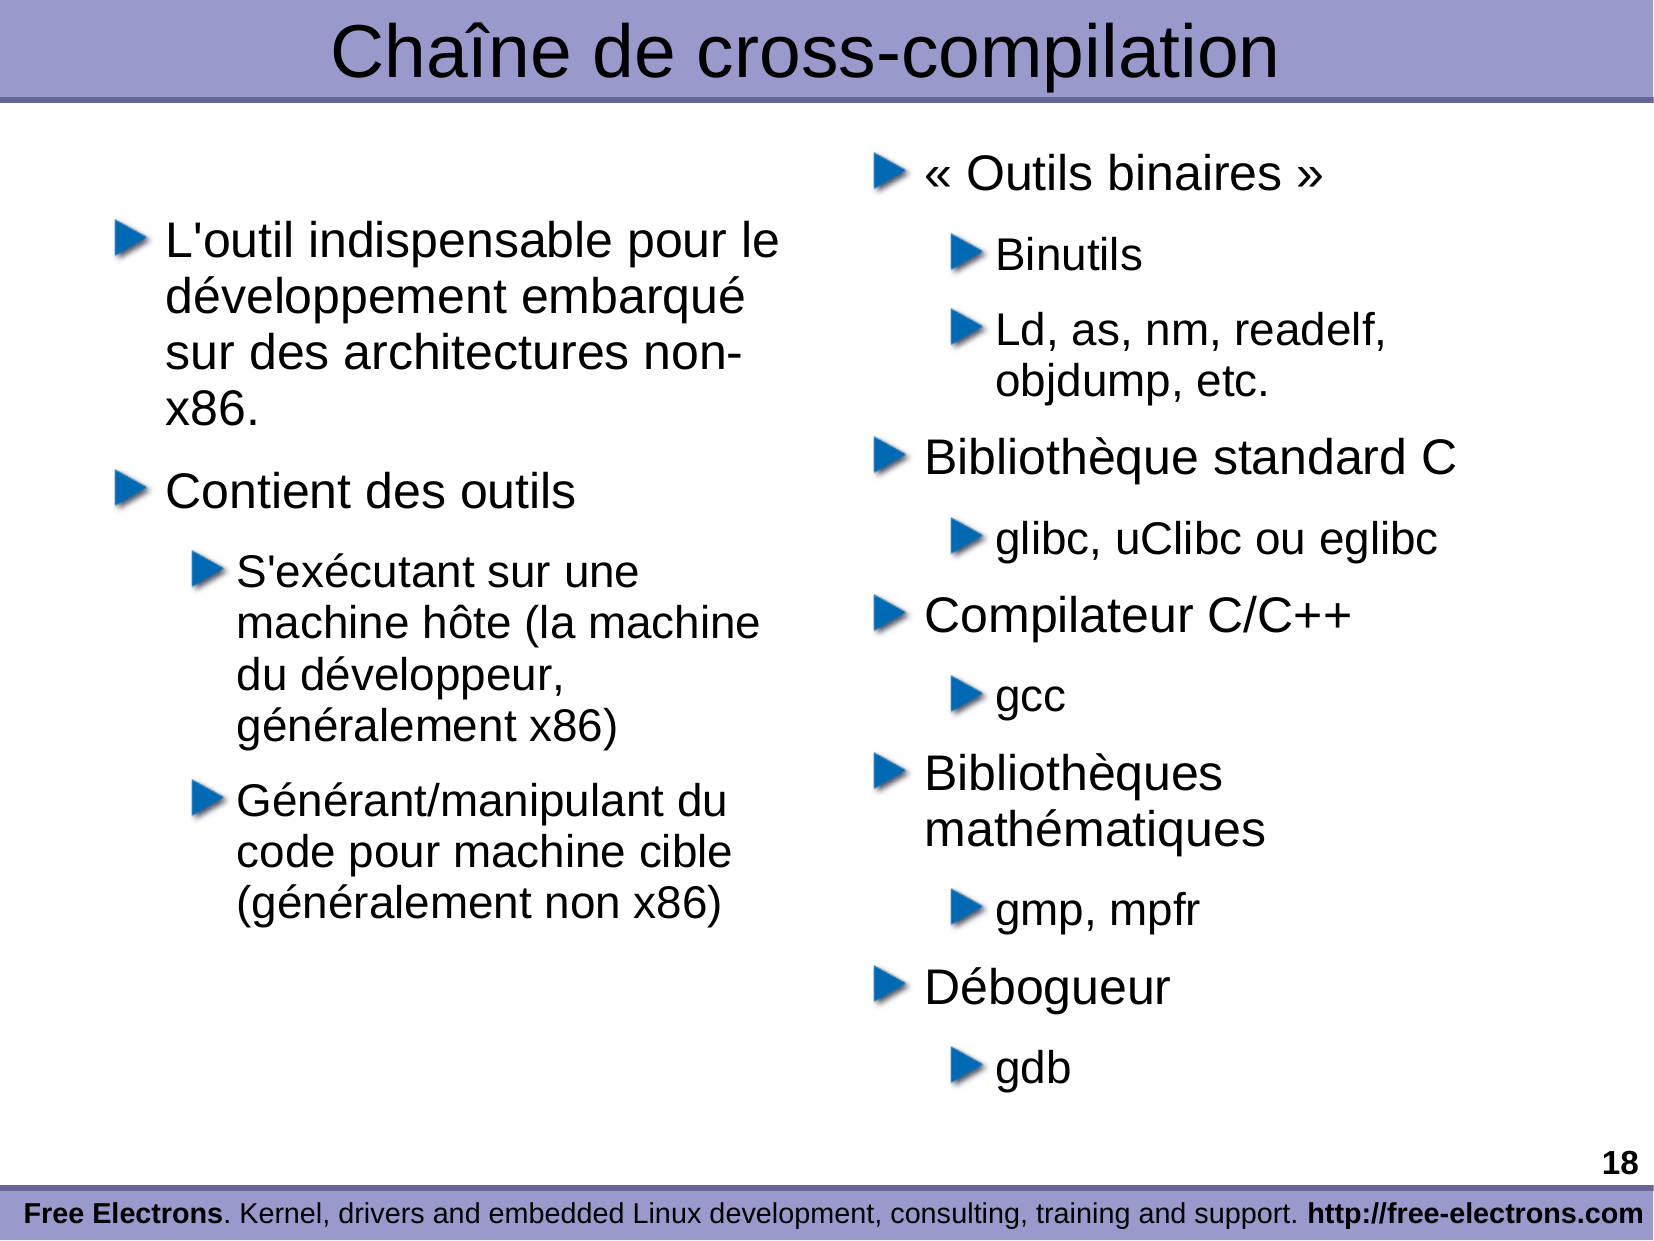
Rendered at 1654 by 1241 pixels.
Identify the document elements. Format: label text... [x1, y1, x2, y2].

title Chaîne de cross-compilation [60, 4, 1551, 98]
list L'outil indispensable pour le développement embarqué sur des architectures non-x86. Contient des outils S'exécutant sur une machine hôte (la machine du développeur, généralement x86) Générant/manipulant du code pour machine cible (généralement non x86) [94, 212, 784, 1063]
list « Outils binaires » Binutils Ld, as, nm, readelf, objdump, etc. Bibliothèque standard C glibc, uClibc ou eglibc Compilateur C/C++ gcc Bibliothèques mathématiques gmp, mpfr Débogueur gdb [853, 145, 1543, 1171]
